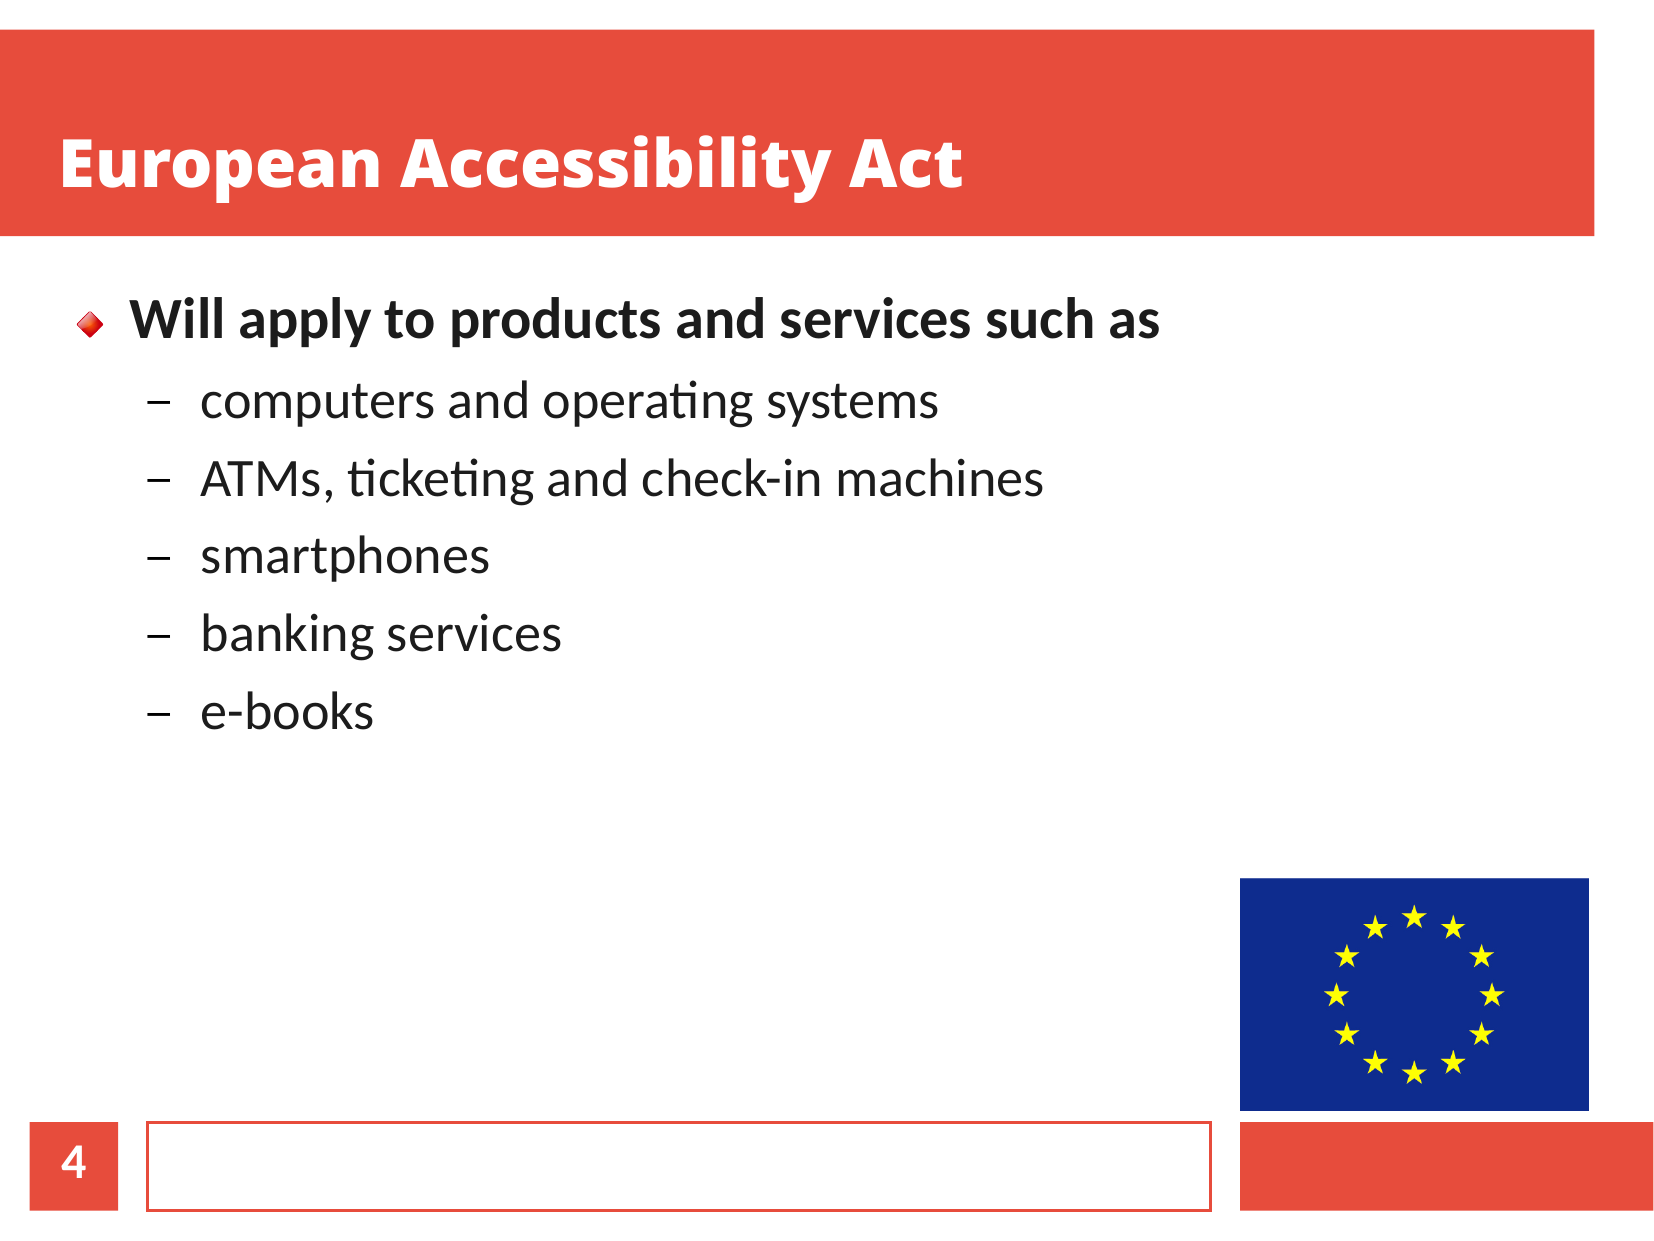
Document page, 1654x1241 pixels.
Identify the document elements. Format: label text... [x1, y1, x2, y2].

title European Accessibility Act [59, 59, 1595, 207]
picture [1240, 878, 1589, 1111]
list Will apply to products and services such as computers and operating systems ATMs, ticketing and check-in machines smartphones banking services e-books [59, 295, 1565, 1093]
